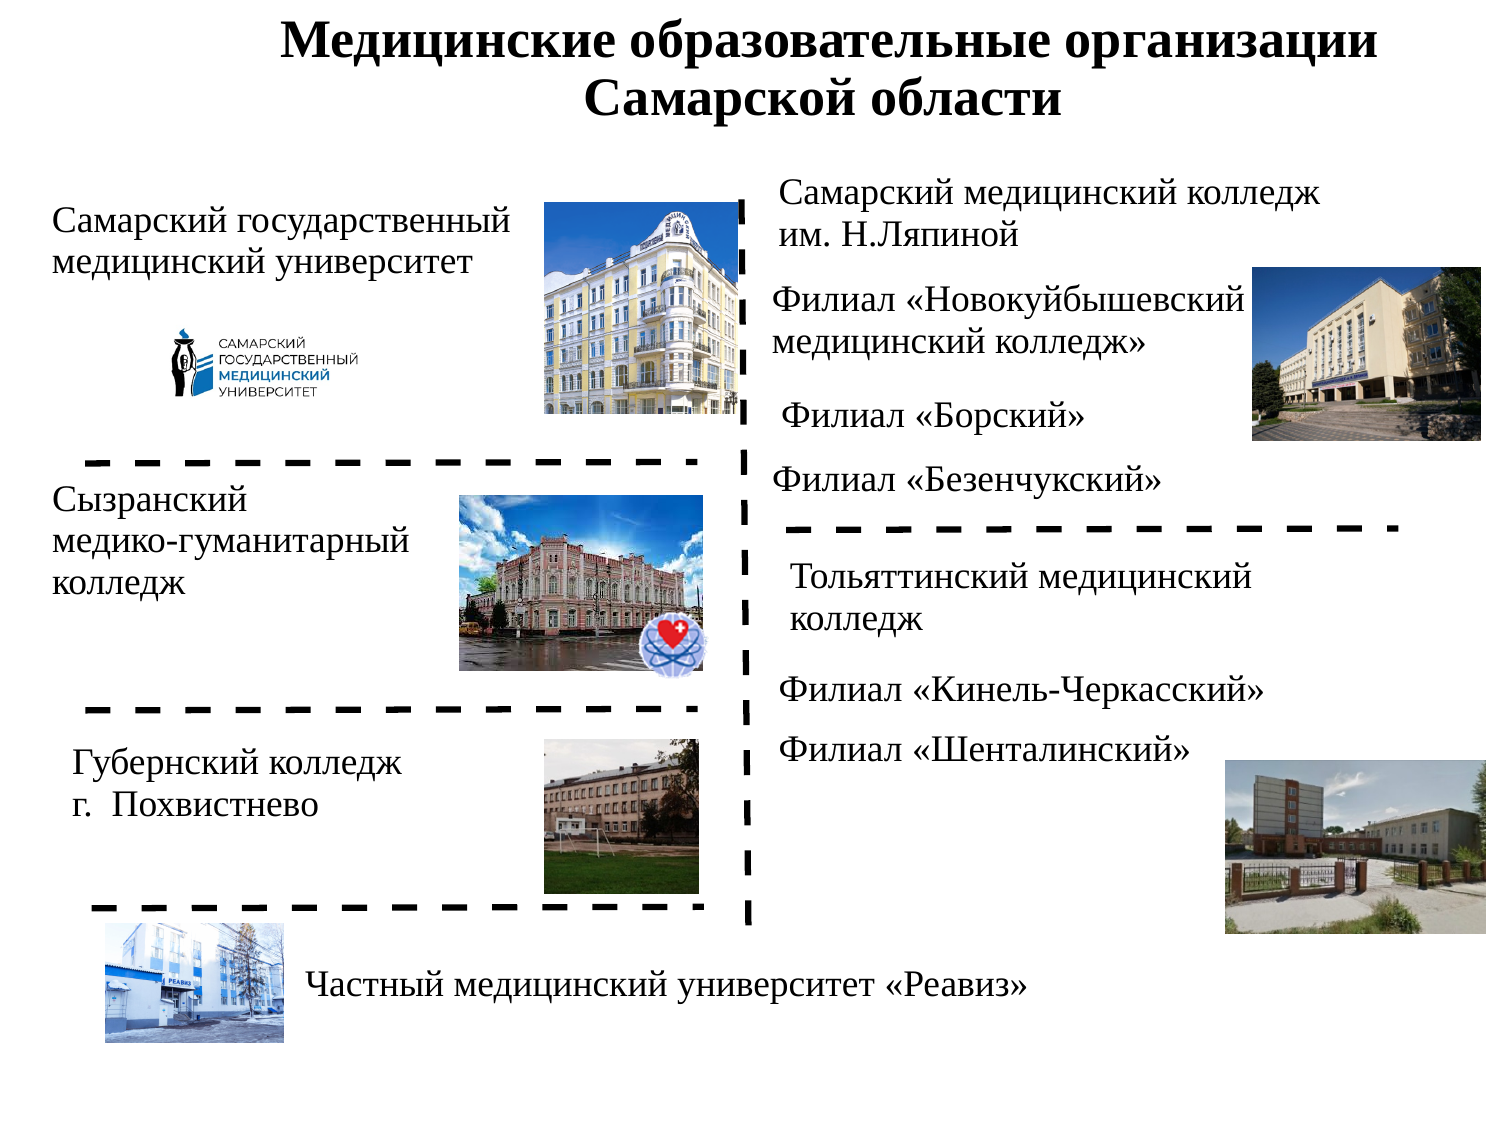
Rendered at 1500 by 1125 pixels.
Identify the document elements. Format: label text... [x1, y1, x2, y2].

text_box Сызранский медико-гуманитарный колледж [37, 470, 738, 610]
picture [1225, 760, 1486, 934]
picture [1252, 267, 1481, 441]
text_box Филиал «Шенталинский» [763, 720, 1356, 777]
text_box Филиал «Новокуйбышевский медицинский колледж» [757, 270, 1252, 369]
picture [459, 495, 726, 696]
text_box Губернский колледж г. Похвистнево [57, 734, 599, 832]
text_box Самарский государственный медицинский университет [37, 191, 534, 290]
picture [544, 202, 738, 414]
title Медицинские образовательные организации Самарской области [160, 9, 1500, 200]
picture [156, 319, 370, 412]
text_box Частный медицинский университет «Реавиз» [290, 955, 1104, 1012]
text_box Филиал «Кинель-Черкасский» [763, 661, 1356, 718]
text_box Самарский медицинский колледж им. Н.Ляпиной [763, 164, 1406, 262]
text_box Филиал «Борский» [766, 386, 1147, 443]
picture [544, 739, 699, 894]
picture [105, 923, 284, 1043]
text_box Тольяттинский медицинский колледж [774, 548, 1367, 647]
text_box Филиал «Безенчукский» [757, 450, 1402, 507]
